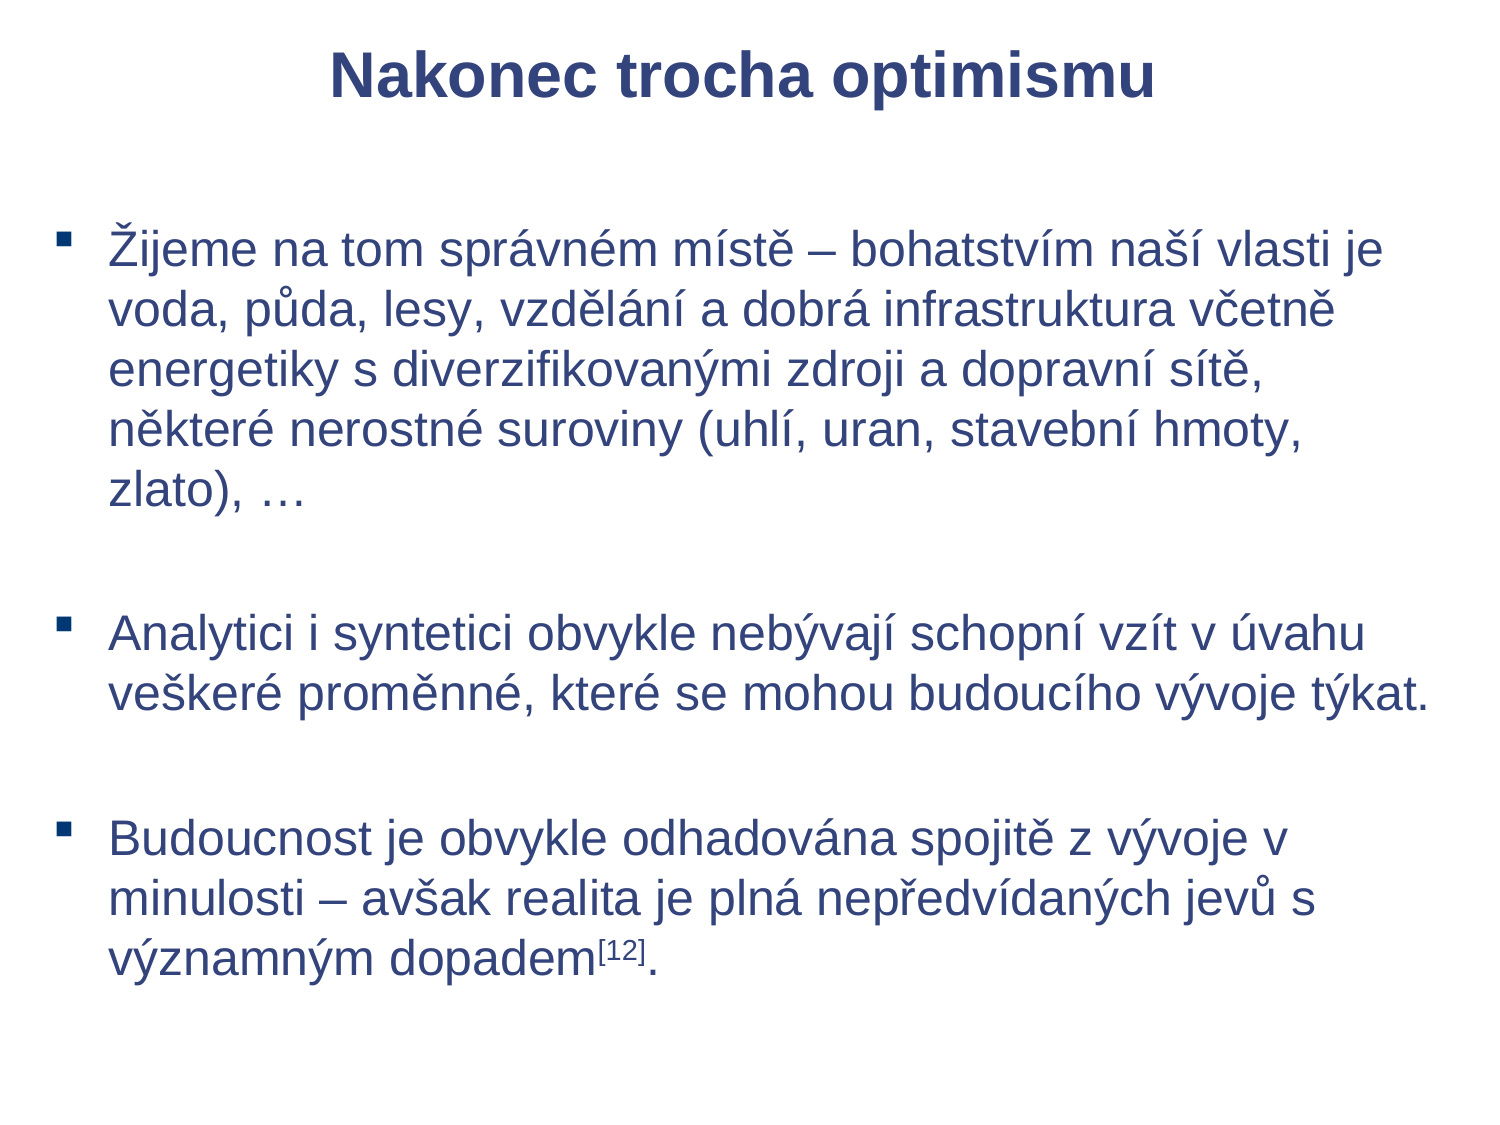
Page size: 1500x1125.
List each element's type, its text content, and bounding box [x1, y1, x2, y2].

list Nakonec trocha optimismu Žijeme na tom správném místě – bohatstvím naší vlasti je voda, půda, lesy, vzdělání a dobrá infrastruktura včetně energetiky s diverzifikovanými zdroji a dopravní sítě, některé nerostné suroviny (uhlí, uran, stavební hmoty, zlato), … Analytici i syntetici obvykle nebývají schopní vzít v úvahu veškeré proměnné, které se mohou budoucího vývoje týkat. Budoucnost je obvykle odhadována spojitě z vývoje v minulosti – avšak realita je plná nepředvídaných jevů s významným dopadem[12]. [37, 24, 1450, 1051]
